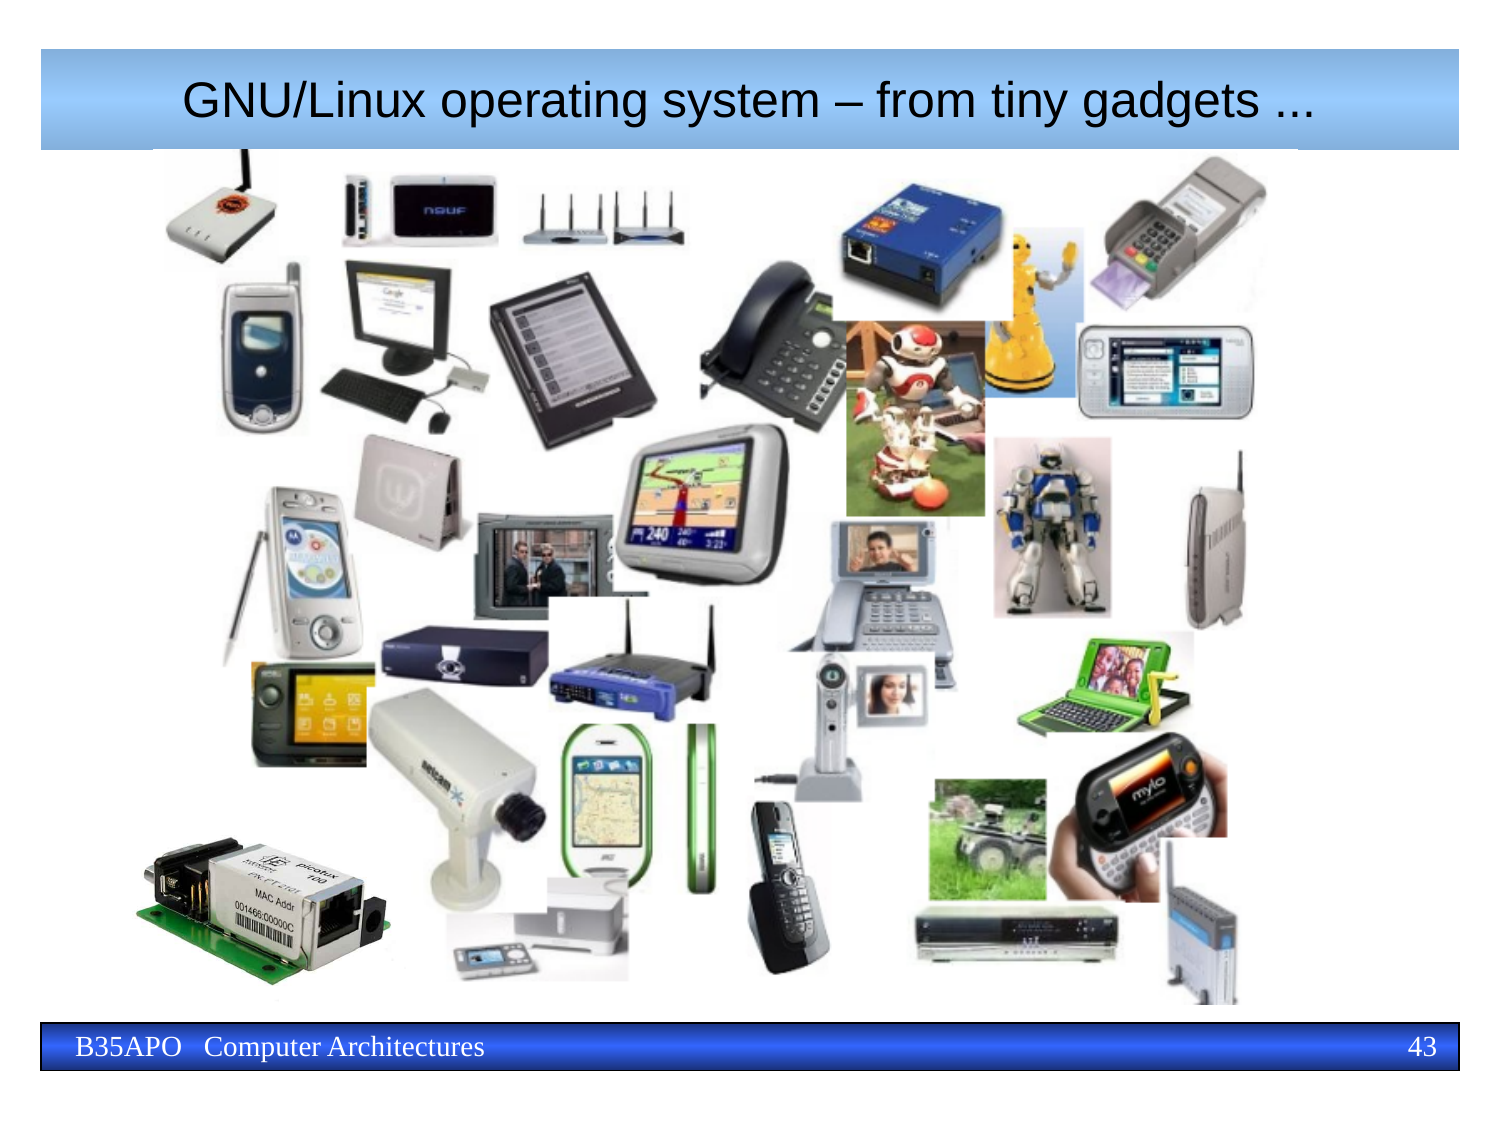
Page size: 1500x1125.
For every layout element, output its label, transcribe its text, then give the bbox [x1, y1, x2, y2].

title GNU/Linux operating system – from tiny gadgets ... [41, 49, 1459, 150]
picture [124, 149, 1298, 1005]
